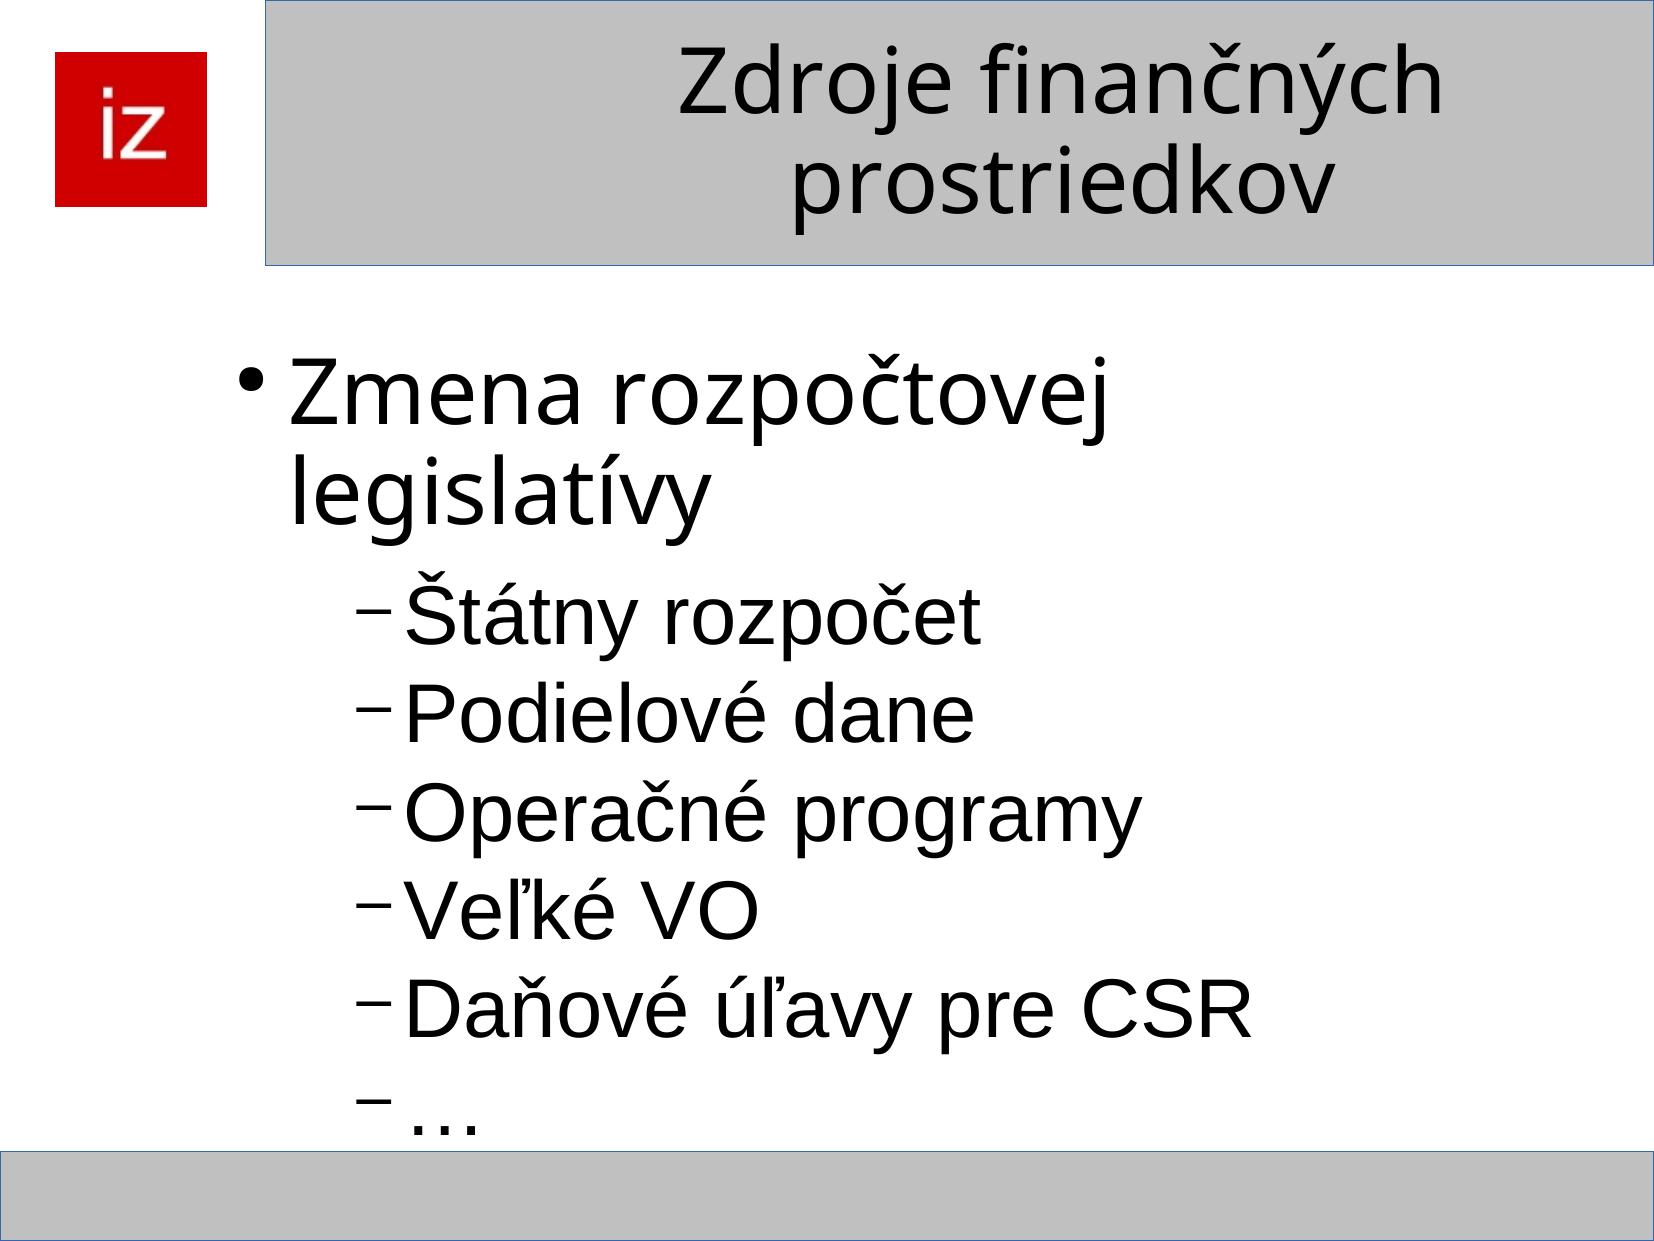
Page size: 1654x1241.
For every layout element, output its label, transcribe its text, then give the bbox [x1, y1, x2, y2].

list Zmena rozpočtovej legislatívy Štátny rozpočet Podielové dane Operačné programy Veľké VO Daňové úľavy pre CSR … [121, 344, 1533, 1126]
title Zdroje finančných prostriedkov [561, 29, 1565, 237]
picture [55, 52, 207, 207]
